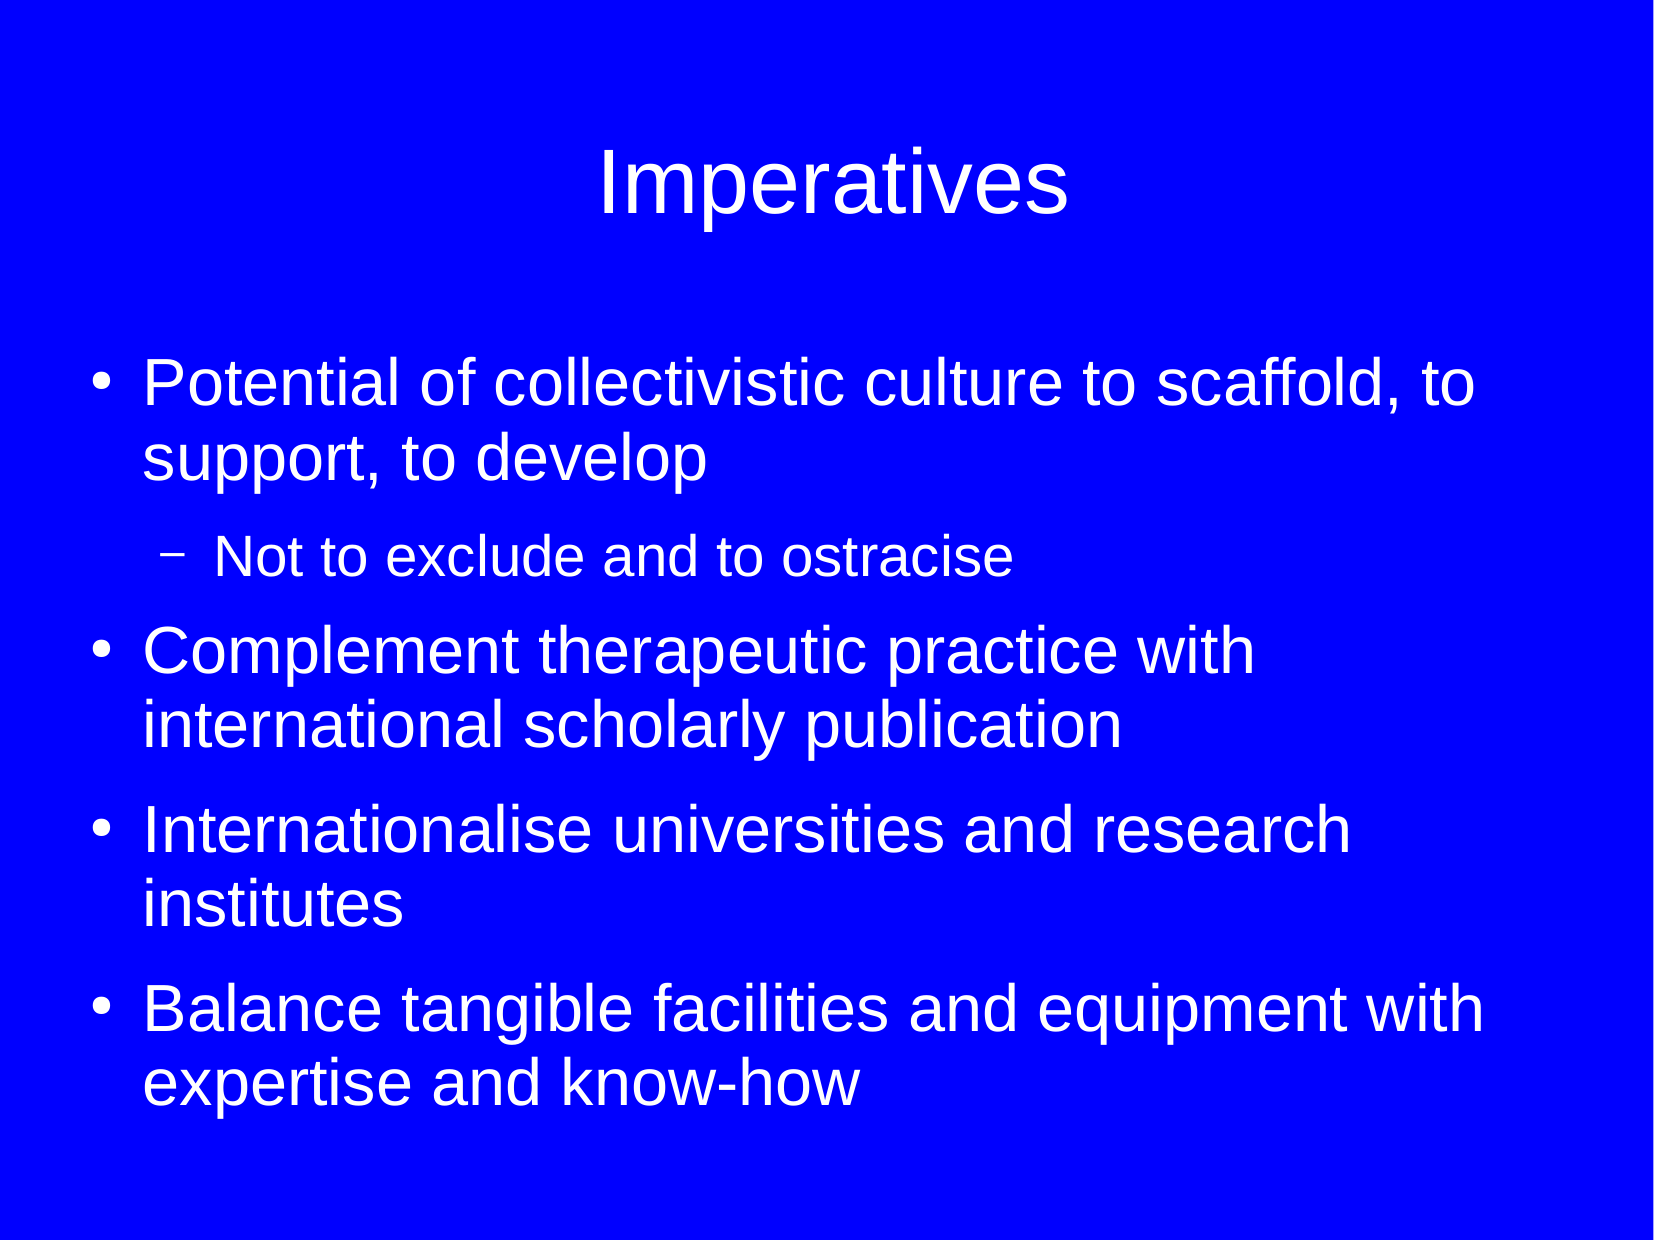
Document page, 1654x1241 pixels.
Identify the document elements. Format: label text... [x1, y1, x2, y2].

title Imperatives [90, 77, 1579, 286]
list Potential of collectivistic culture to scaffold, to support, to develop Not to exclude and to ostracise Complement therapeutic practice with international scholarly publication Internationalise universities and research institutes Balance tangible facilities and equipment with expertise and know-how [71, 345, 1561, 1186]
